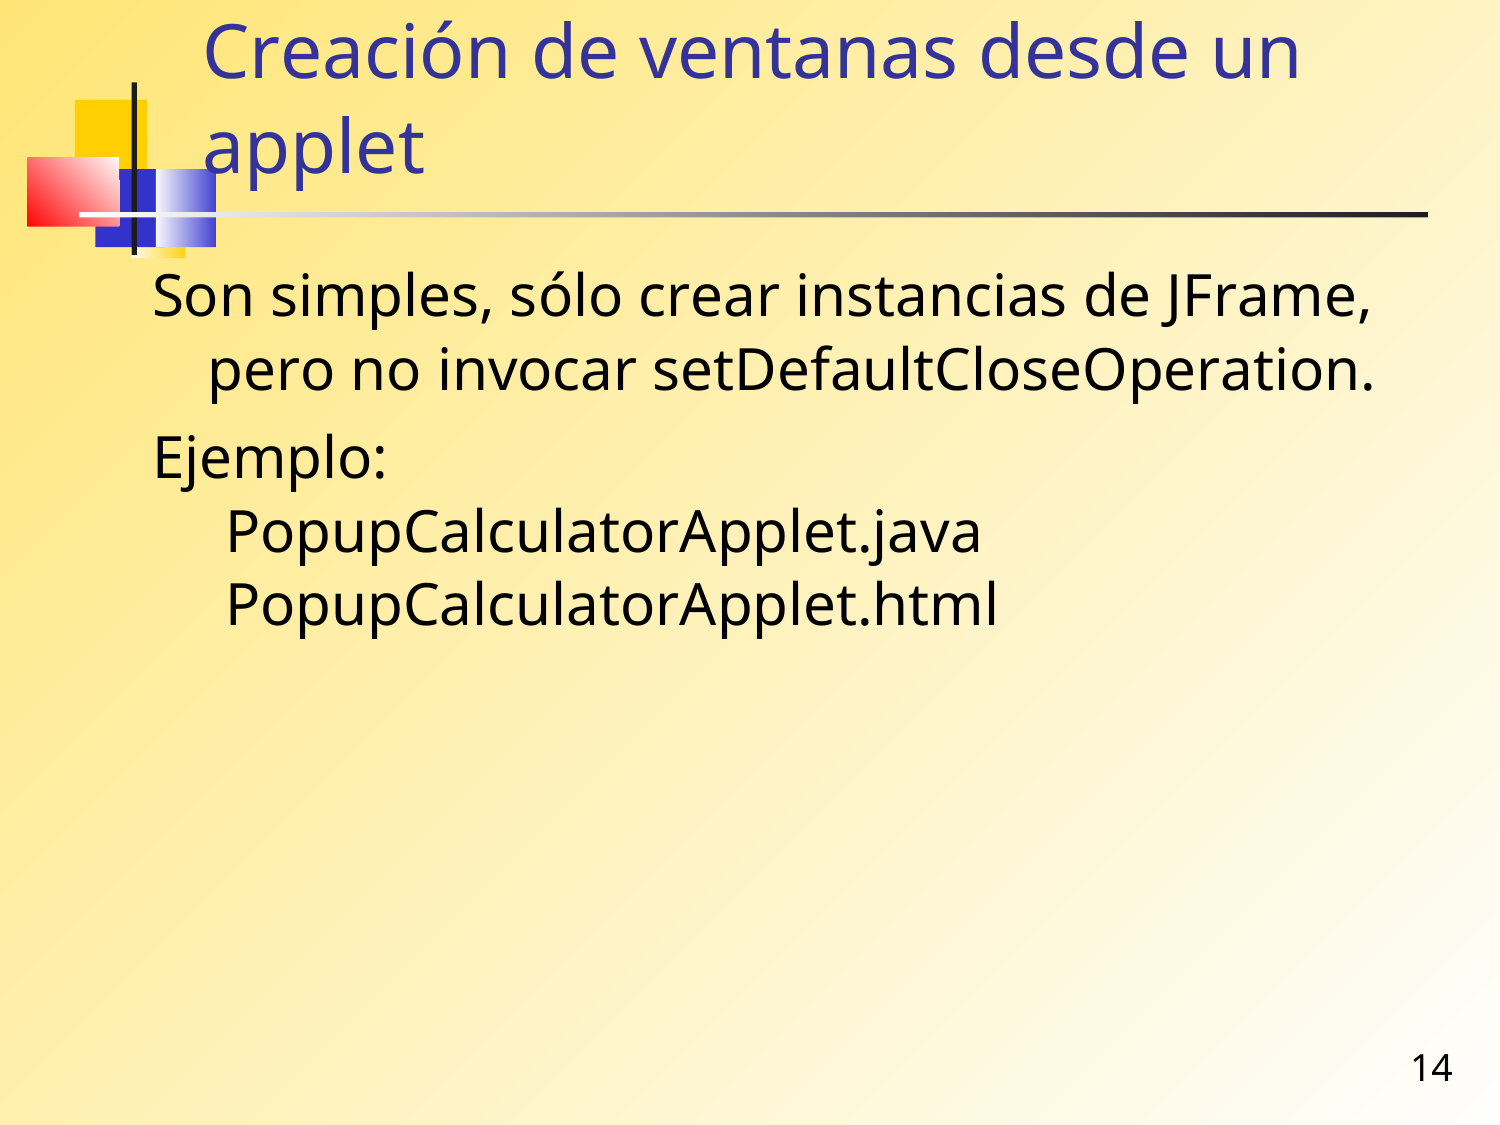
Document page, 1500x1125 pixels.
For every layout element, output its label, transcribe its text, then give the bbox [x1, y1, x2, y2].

list Son simples, sólo crear instancias de JFrame, pero no invocar setDefaultCloseOperation. Ejemplo: PopupCalculatorApplet.java PopupCalculatorApplet.html [137, 249, 1463, 1013]
title Creación de ventanas desde un applet [187, 16, 1466, 201]
